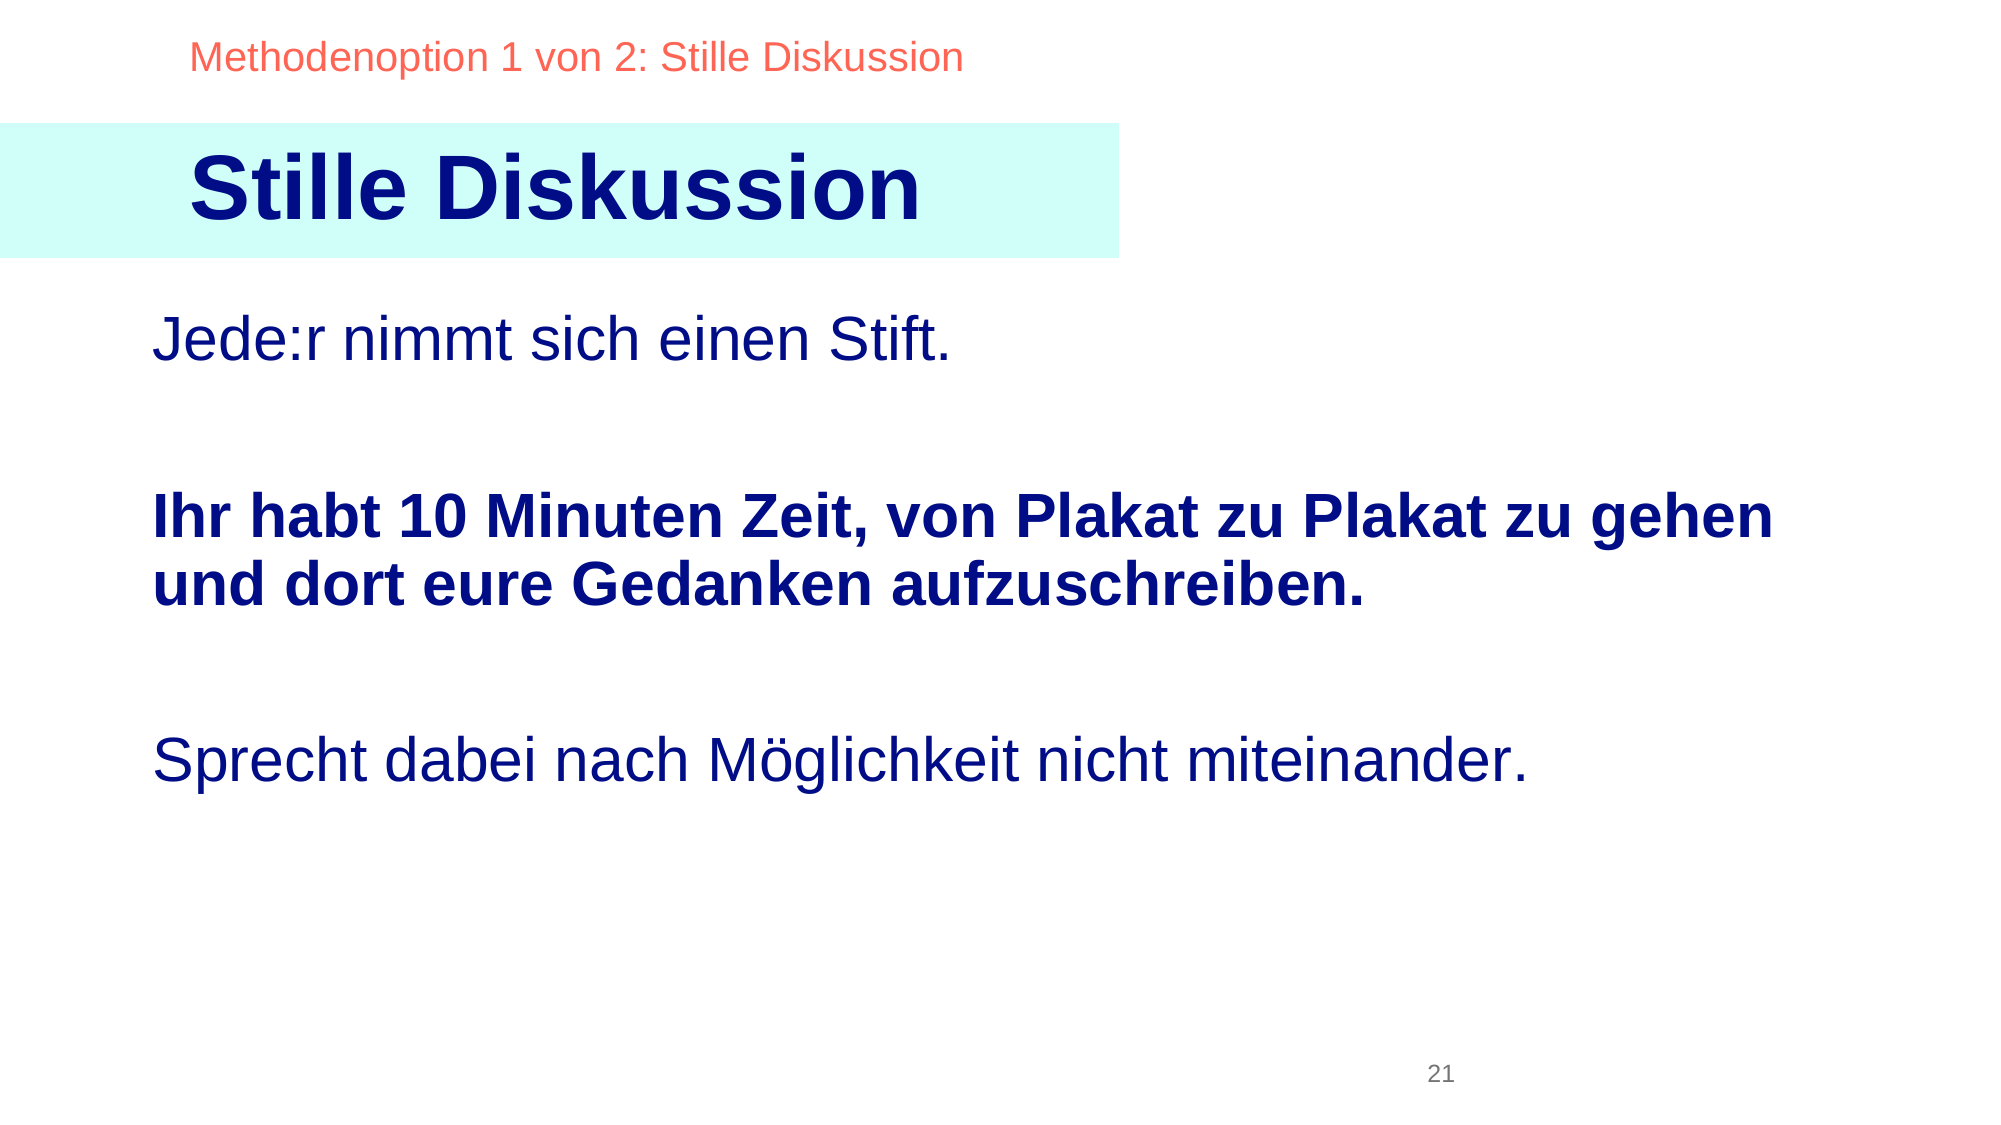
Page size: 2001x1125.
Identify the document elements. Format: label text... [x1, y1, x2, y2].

list Jede:r nimmt sich einen Stift. Ihr habt 10 Minuten Zeit, von Plakat zu Plakat zu gehen und dort eure Gedanken aufzuschreiben. Sprecht dabei nach Möglichkeit nicht miteinander. [137, 299, 1863, 1014]
list Methodenoption 1 von 2: Stille Diskussion [137, 27, 1119, 107]
list Stille Diskussion [137, 129, 1093, 258]
